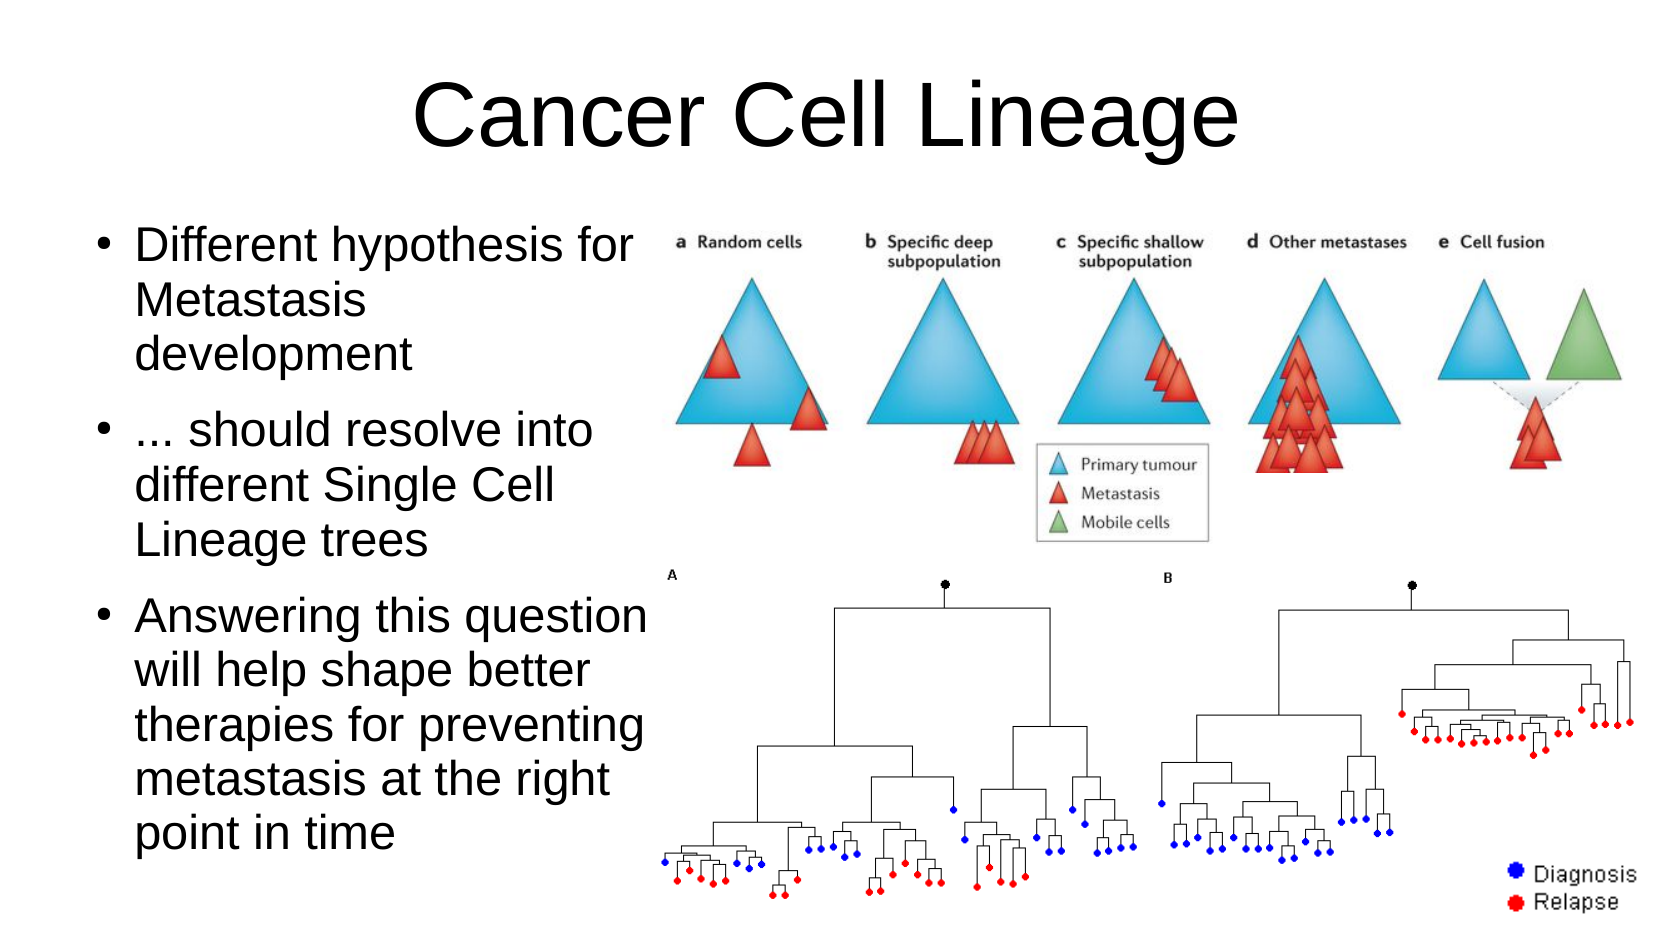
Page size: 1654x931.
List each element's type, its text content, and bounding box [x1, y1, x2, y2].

picture [649, 230, 1626, 544]
list Different hypothesis for Metastasis development ... should resolve into different Single Cell Lineage trees Answering this question will help shape better therapies for preventing metastasis at the right point in time [82, 217, 650, 886]
picture [656, 566, 1139, 904]
picture [1152, 564, 1654, 931]
title Cancer Cell Lineage [82, 37, 1571, 193]
